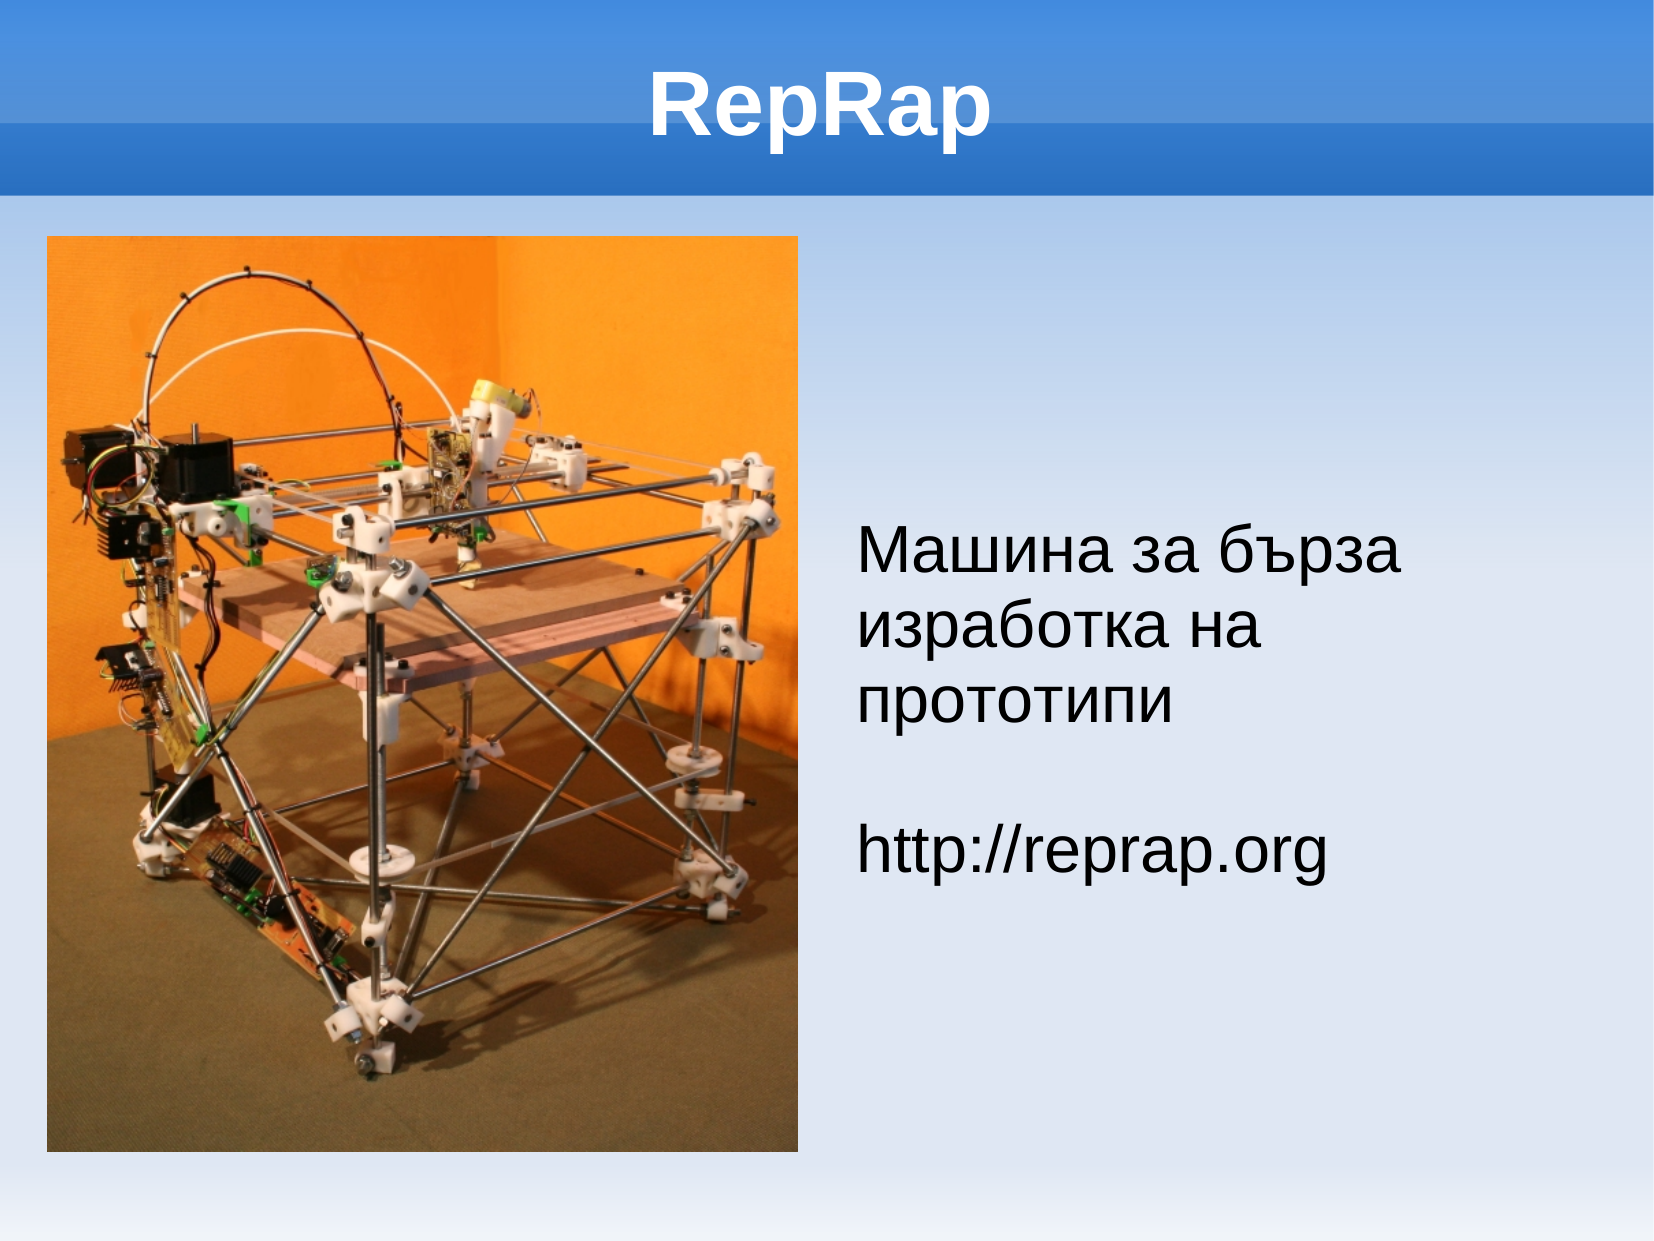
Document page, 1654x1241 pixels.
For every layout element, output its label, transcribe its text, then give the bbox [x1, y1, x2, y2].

picture [0, 0, 1654, 1241]
subtitle Maшина за бърза изработка на прототипи http://reprap.org [856, 297, 1571, 1102]
title RepRap [76, 7, 1565, 200]
